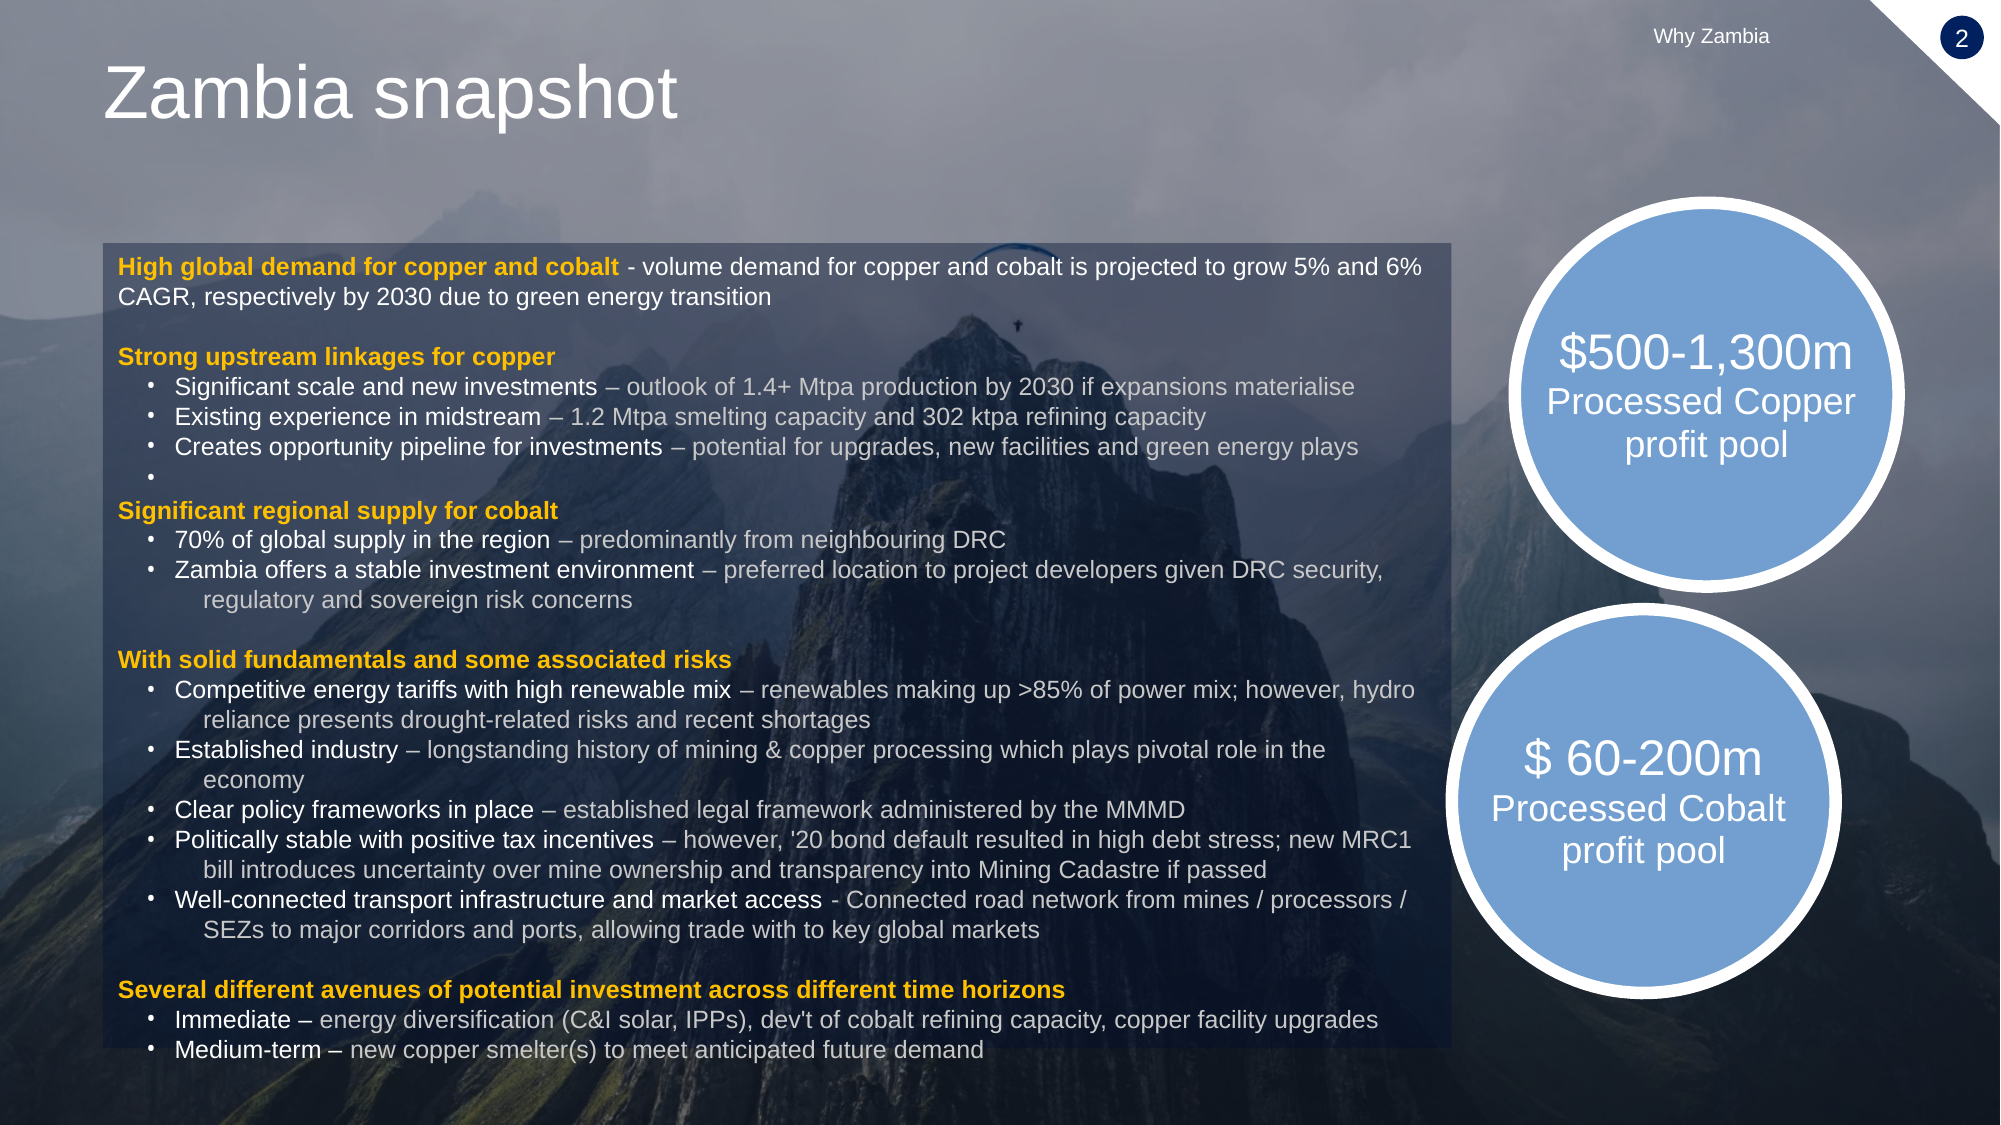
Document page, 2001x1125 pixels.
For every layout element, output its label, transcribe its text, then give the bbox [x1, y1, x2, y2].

text_box Why Zambia [1653, 14, 1892, 56]
text_box $500-1,300m Processed Copper profit pool [1514, 202, 1899, 587]
text_box High global demand for copper and cobalt - volume demand for copper and cobalt is projected to grow 5% and 6% CAGR, respectively by 2030 due to green energy transition Strong upstream linkages for copper Significant scale and new investments – outlook of 1.4+ Mtpa production by 2030 if expansions materialise Existing experience in midstream – 1.2 Mtpa smelting capacity and 302 ktpa refining capacity Creates opportunity pipeline for investments – potential for upgrades, new facilities and green energy plays Significant regional supply for cobalt 70% of global supply in the region – predominantly from neighbouring DRC Zambia offers a stable investment environment – preferred location to project developers given DRC security, regulatory and sovereign risk concerns With solid fundamentals and some associated risks Competitive energy tariffs with high renewable mix – renewables making up >85% of power mix; however, hydro reliance presents drought-related risks and recent shortages Established industry – longstanding history of mining & copper processing which plays pivotal role in the economy Clear policy frameworks in place – established legal framework administered by the MMMD Politically stable with positive tax incentives – however, '20 bond default resulted in high debt stress; new MRC1 bill introduces uncertainty over mine ownership and transparency into Mining Cadastre if passed Well-connected transport infrastructure and market access - Connected road network from mines / processors / SEZs to major corridors and ports, allowing trade with to key global markets Several different avenues of potential investment across different time horizons Immediate – energy diversification (C&I solar, IPPs), dev't of cobalt refining capacity, copper facility upgrades Medium-term – new copper smelter(s) to meet anticipated future demand [103, 243, 1451, 1048]
text_box $ 60-200m Processed Cobalt profit pool [1451, 609, 1836, 994]
title Zambia snapshot [103, 53, 1897, 136]
text_box [0, 0, 2000, 1125]
text_box 2 [1940, 15, 1984, 60]
